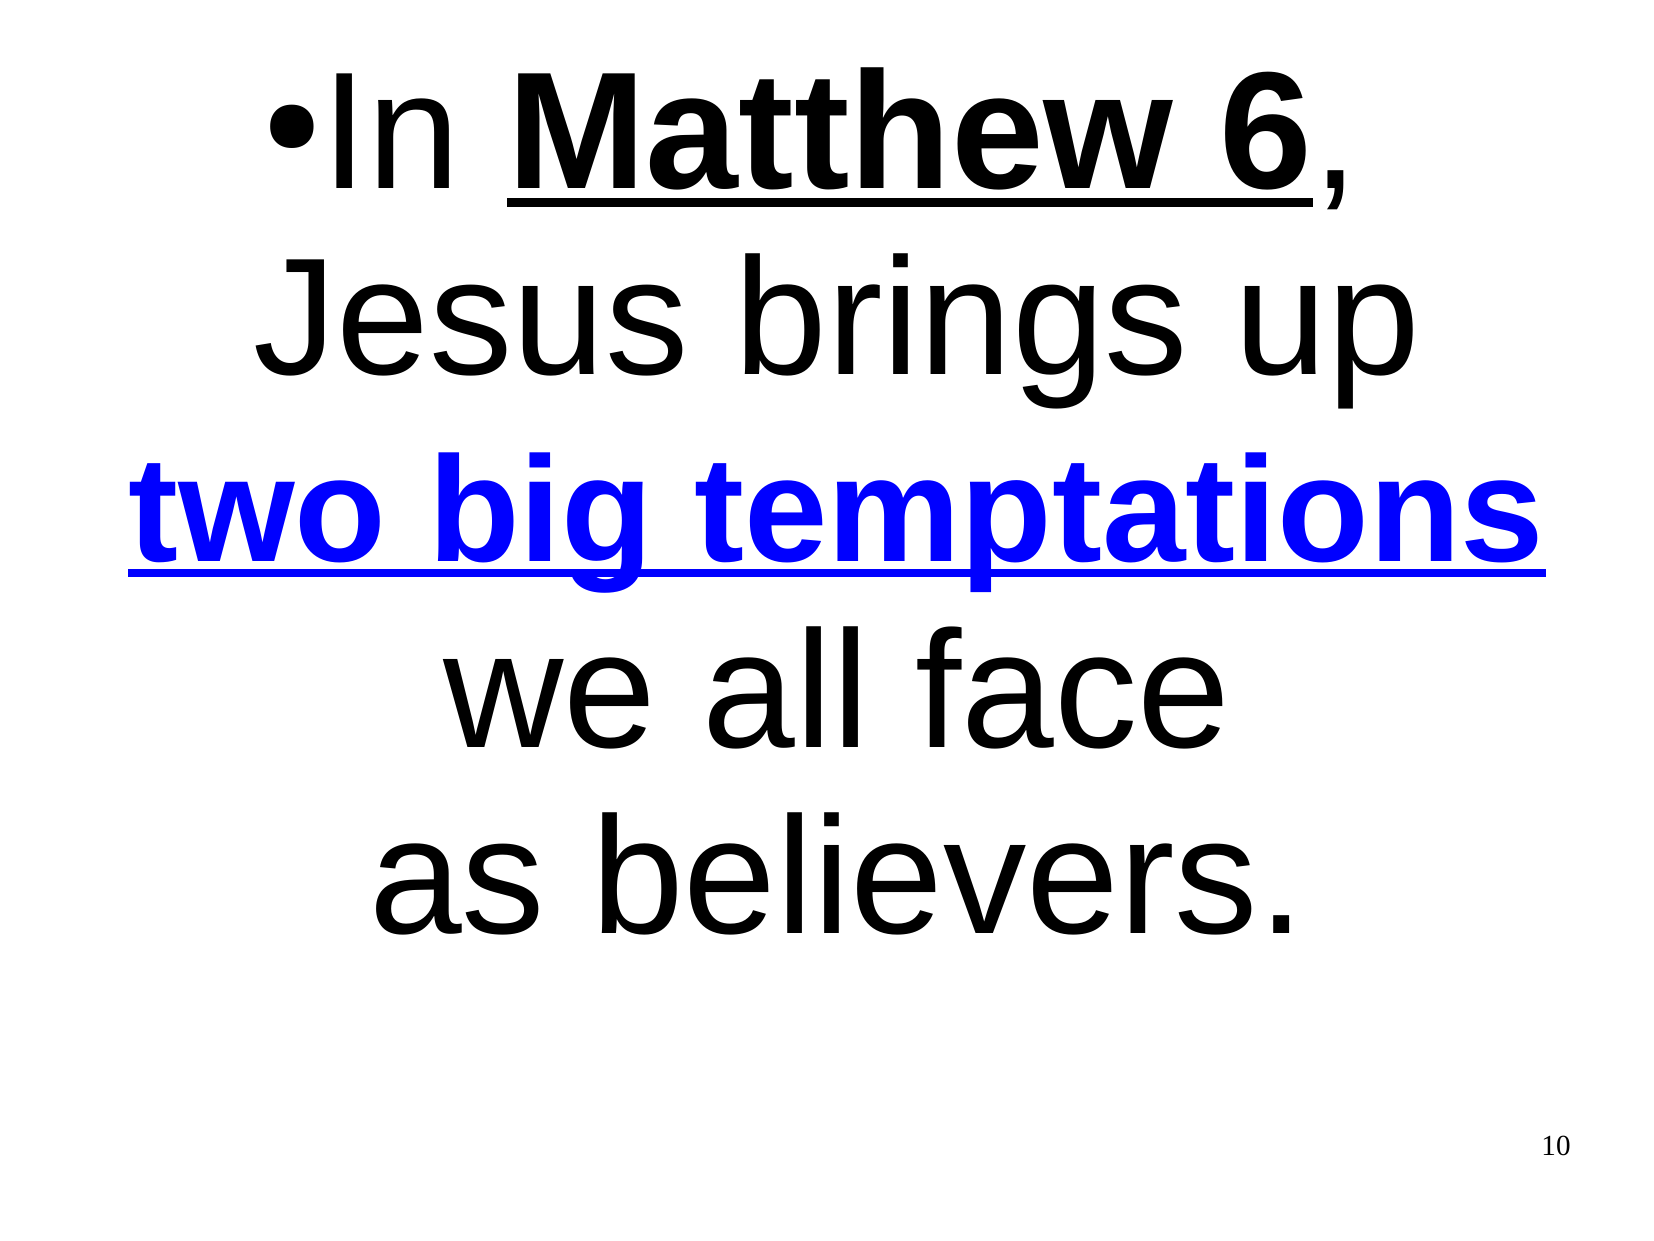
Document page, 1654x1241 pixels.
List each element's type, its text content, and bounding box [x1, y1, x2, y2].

list In Matthew 6, Jesus brings up two big temptations we all face as believers. [37, 37, 1613, 1238]
